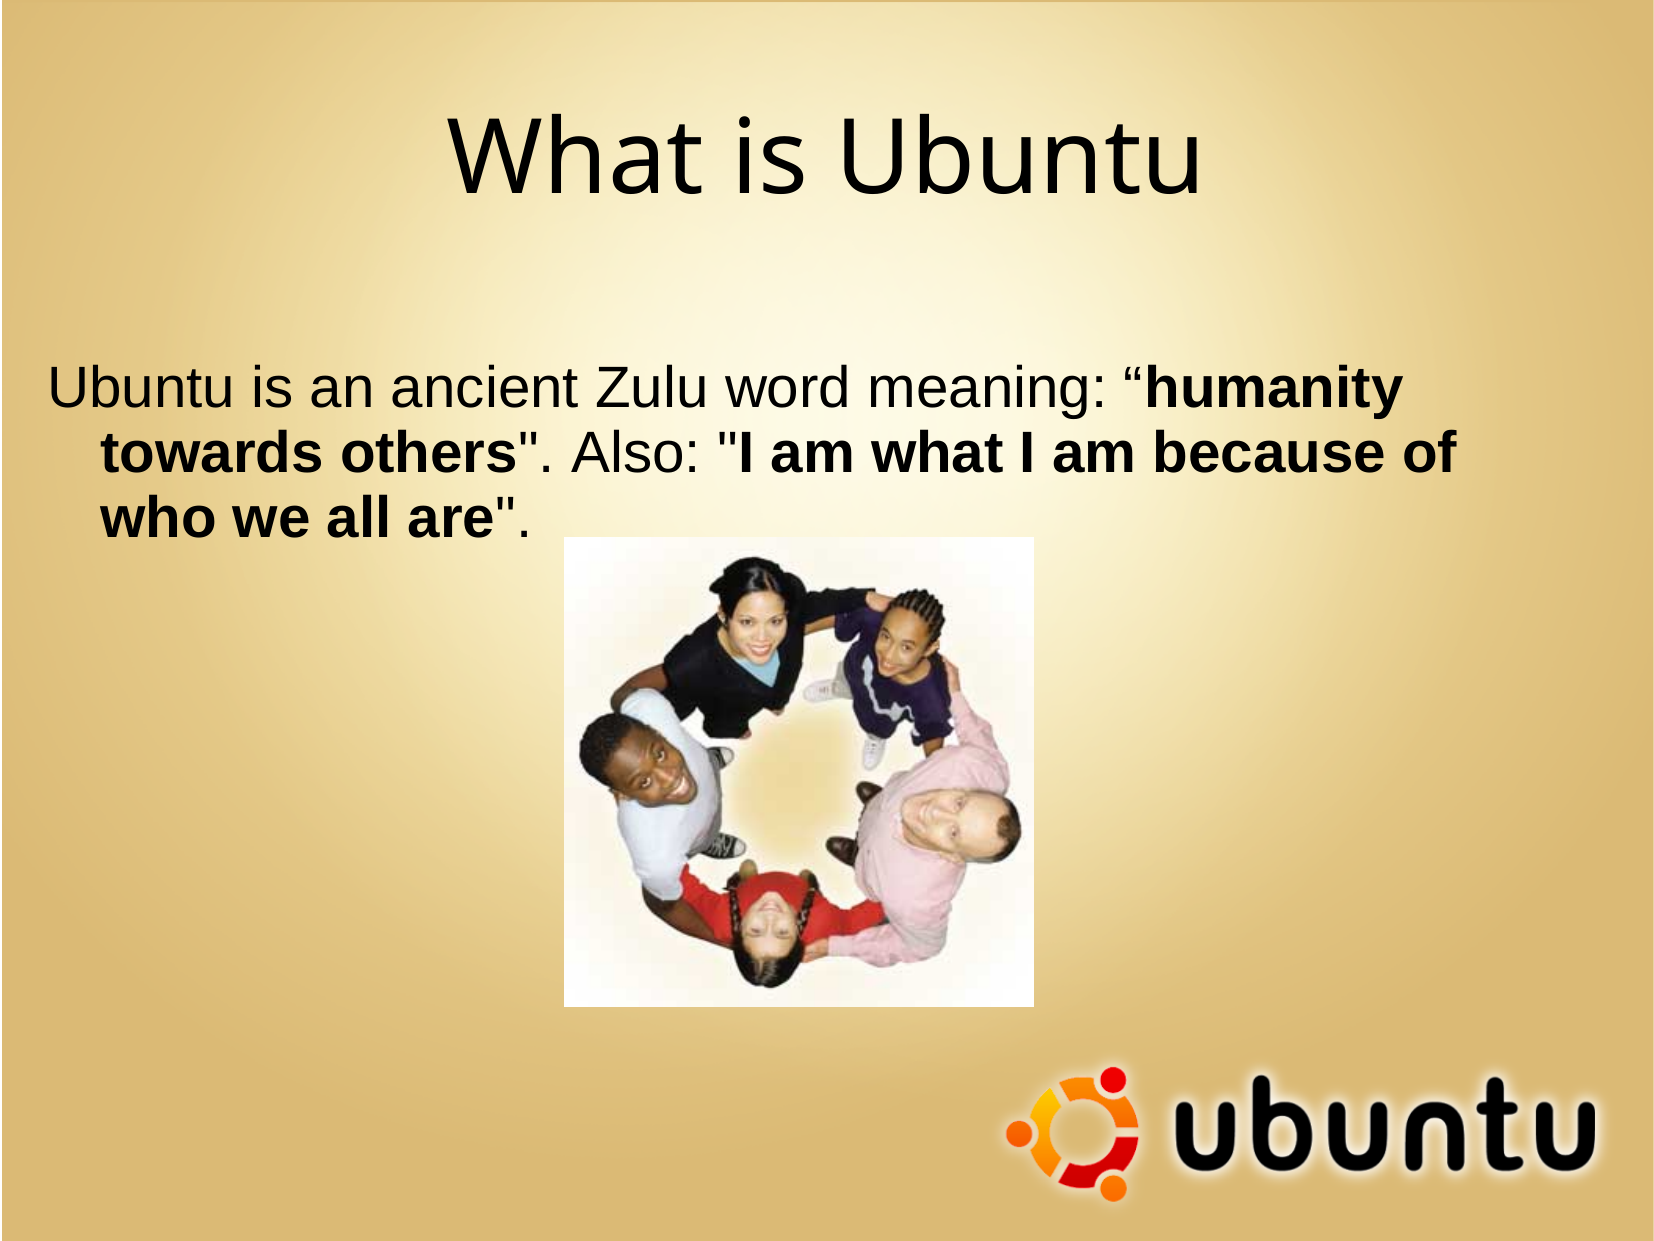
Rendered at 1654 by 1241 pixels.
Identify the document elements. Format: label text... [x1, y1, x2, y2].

title What is Ubuntu [82, 49, 1571, 257]
list Ubuntu is an ancient Zulu word meaning: “humanity towards others". Also: "I am what I am because of who we all are". [29, 354, 1565, 1034]
picture [2, 0, 1654, 1241]
